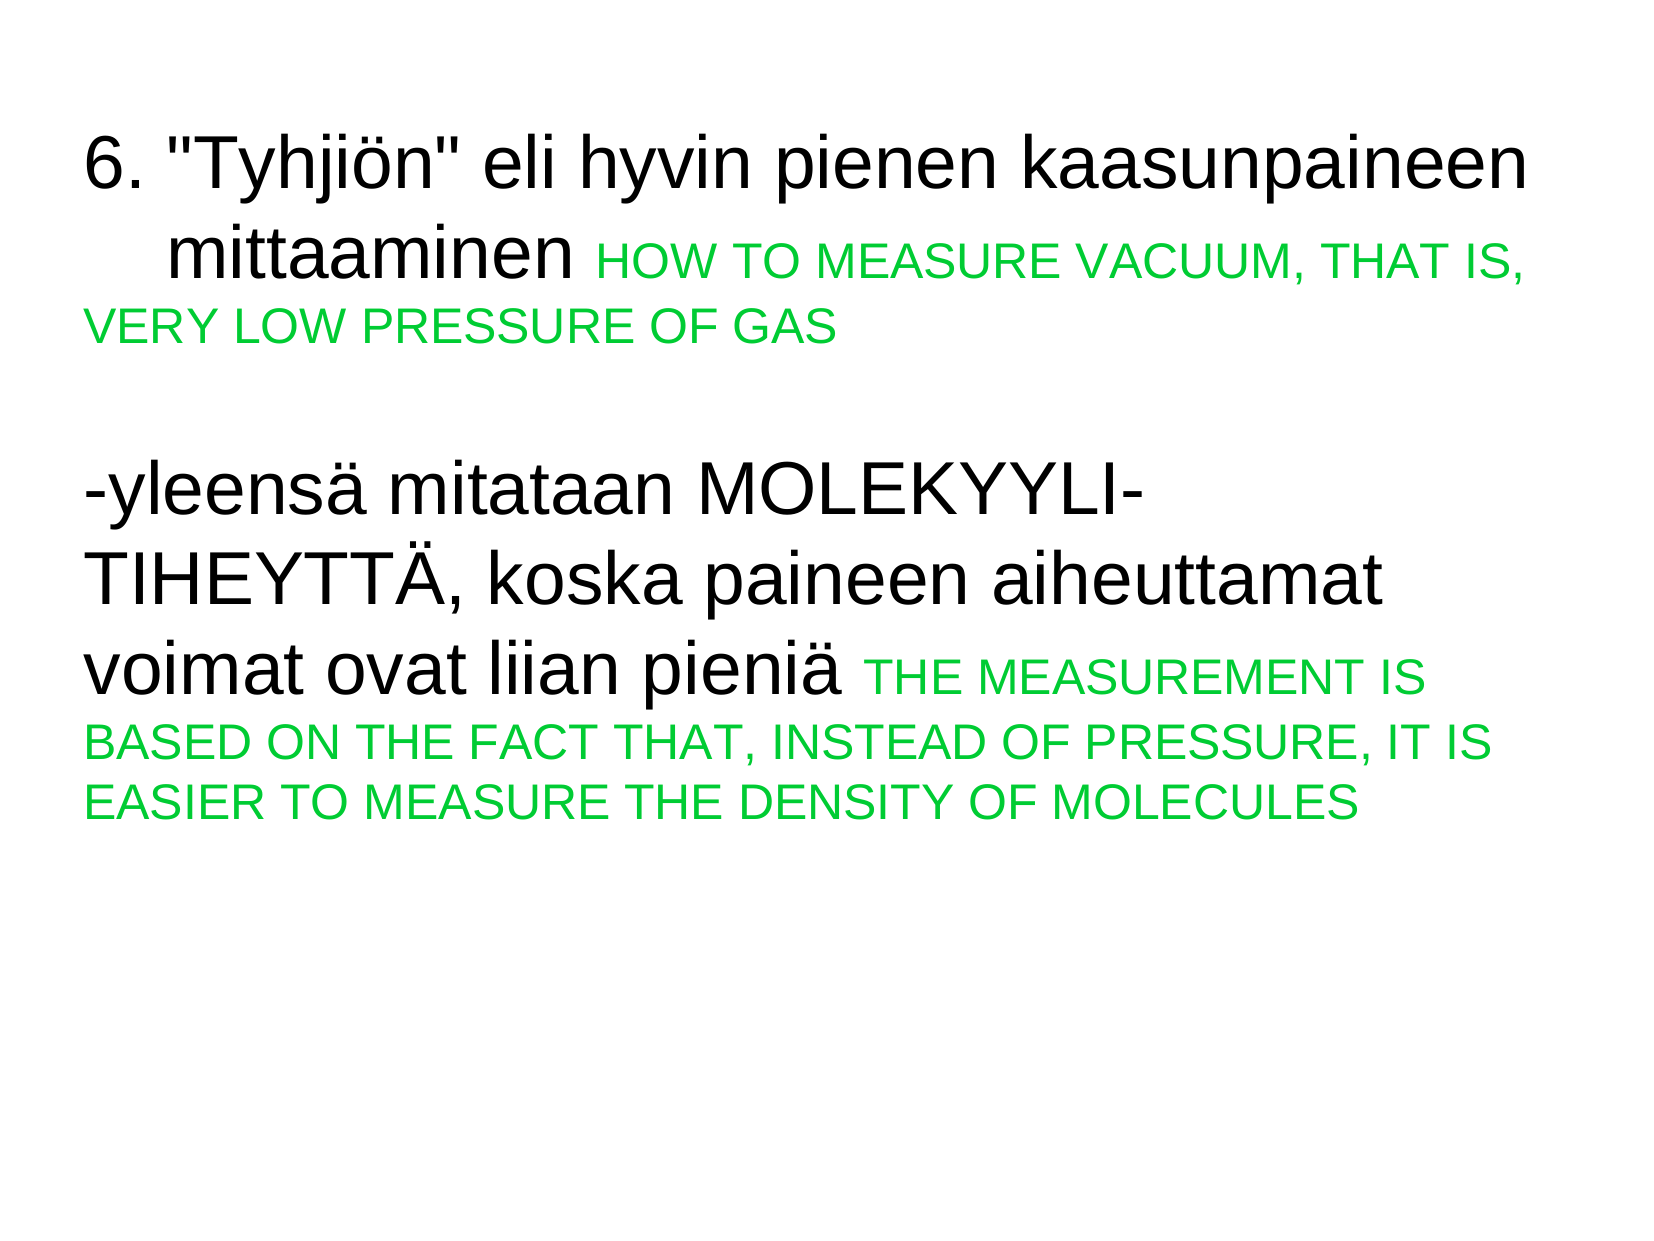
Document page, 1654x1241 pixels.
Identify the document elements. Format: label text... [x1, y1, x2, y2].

text_box 6. "Tyhjiön" eli hyvin pienen kaasunpaineen mittaaminen HOW TO MEASURE VACUUM, THAT IS, VERY LOW PRESSURE OF GAS -yleensä mitataan MOLEKYYLI- TIHEYTTÄ, koska paineen aiheuttamat voimat ovat liian pieniä THE MEASUREMENT IS BASED ON THE FACT THAT, INSTEAD OF PRESSURE, IT IS EASIER TO MEASURE THE DENSITY OF MOLECULES [68, 106, 1595, 1156]
